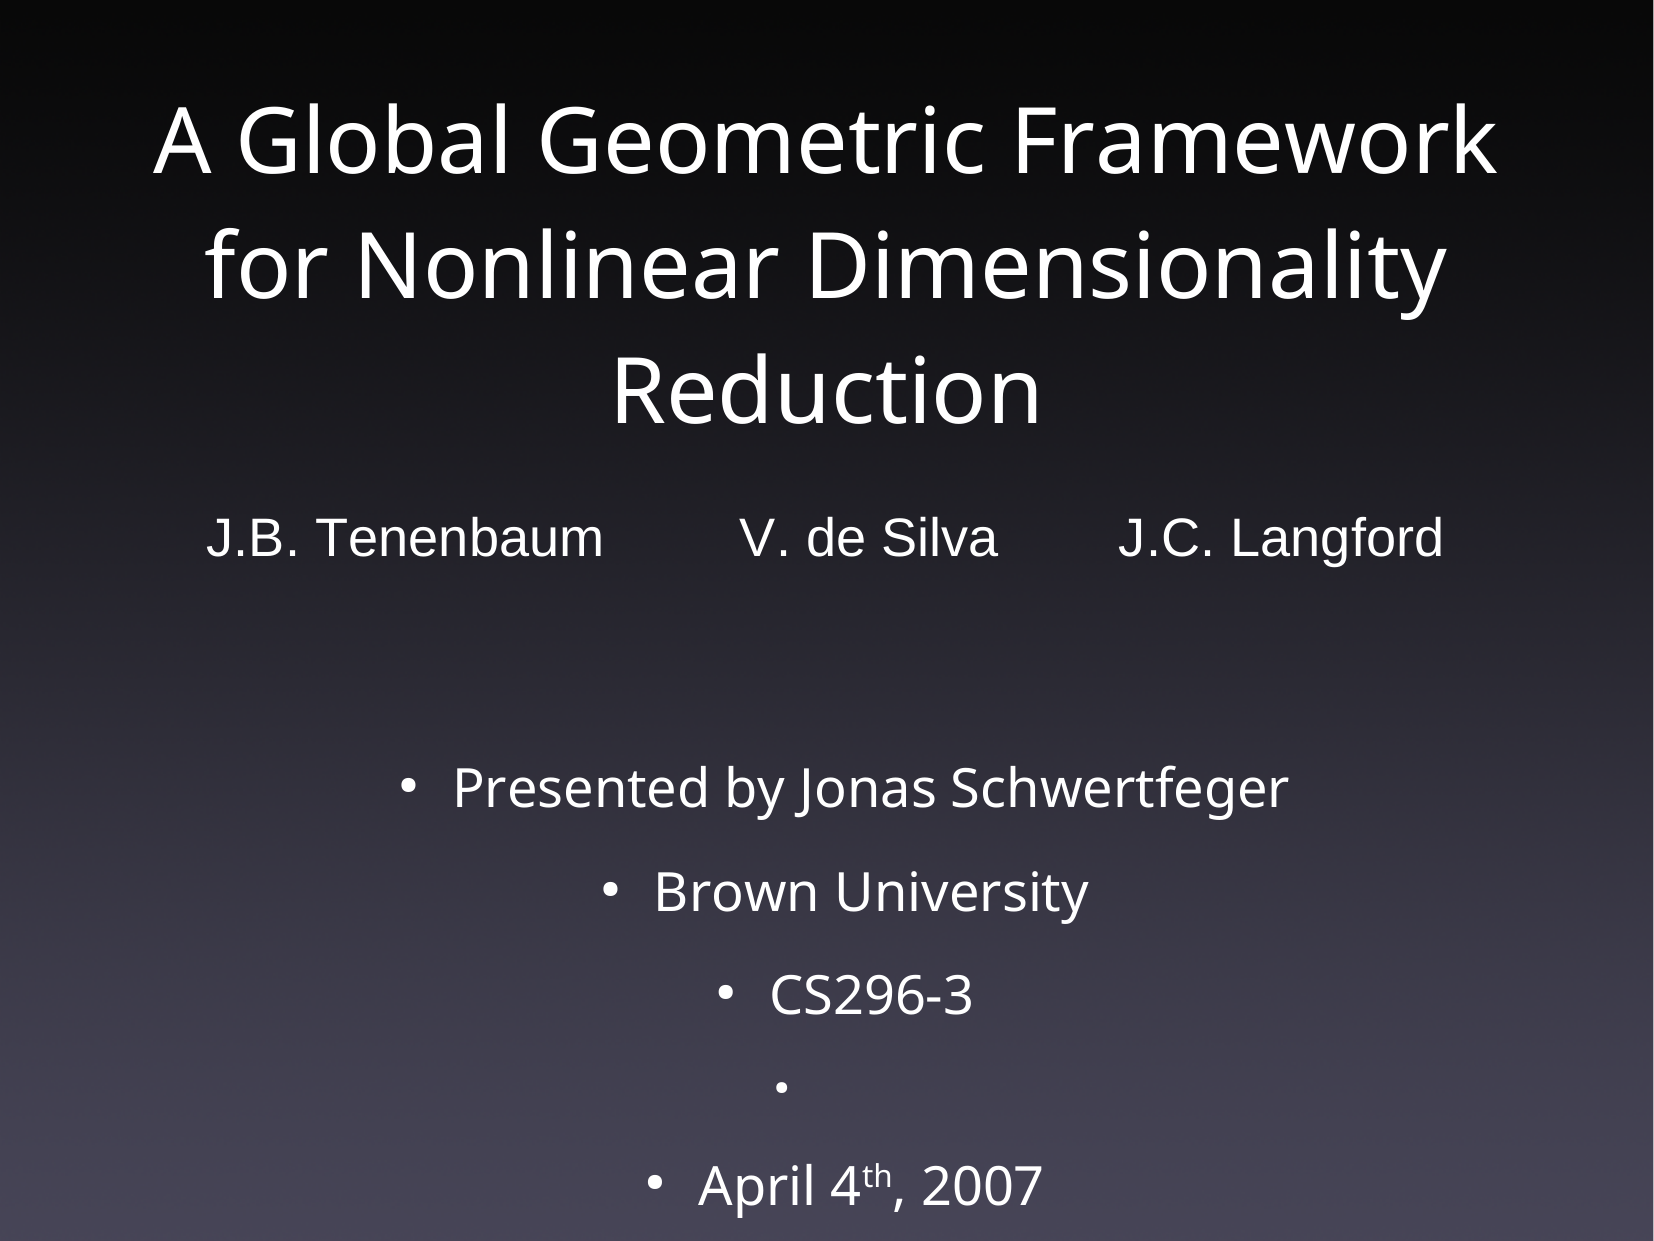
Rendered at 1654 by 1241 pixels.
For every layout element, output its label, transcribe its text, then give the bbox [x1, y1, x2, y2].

title A Global Geometric Framework for Nonlinear Dimensionality Reduction [120, 109, 1533, 417]
list Presented by Jonas Schwertfeger Brown University CS296-3 April 4th, 2007 [121, 750, 1534, 1241]
text_box J.B. Tenenbaum V. de Silva J.C. Langford [206, 507, 1447, 569]
picture [0, 0, 1654, 1241]
